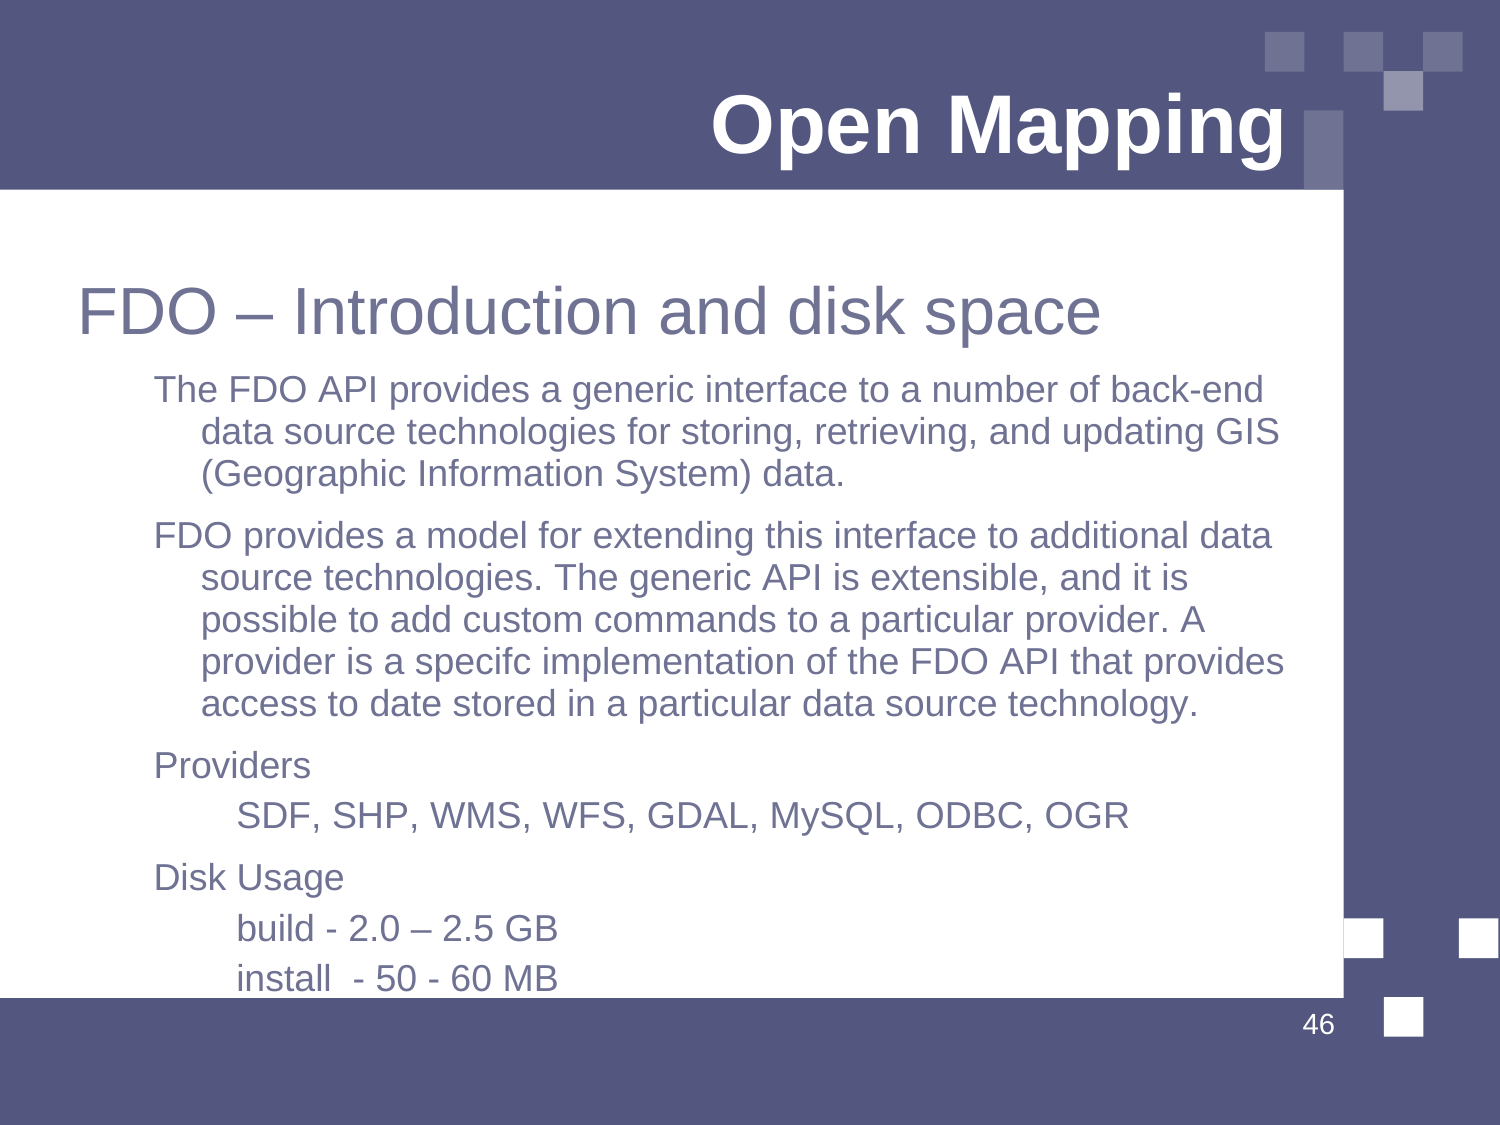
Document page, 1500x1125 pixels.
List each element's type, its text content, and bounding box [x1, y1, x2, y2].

title Open Mapping [58, 74, 1288, 176]
list FDO – Introduction and disk space The FDO API provides a generic interface to a number of back-end data source technologies for storing, retrieving, and updating GIS (Geographic Information System) data. FDO provides a model for extending this interface to additional data source technologies. The generic API is extensible, and it is possible to add custom commands to a particular provider. A provider is a specifc implementation of the FDO API that provides access to date stored in a particular data source technology. Providers SDF, SHP, WMS, WFS, GDAL, MySQL, ODBC, OGR Disk Usage build - 2.0 – 2.5 GB install - 50 - 60 MB [59, 236, 1289, 963]
